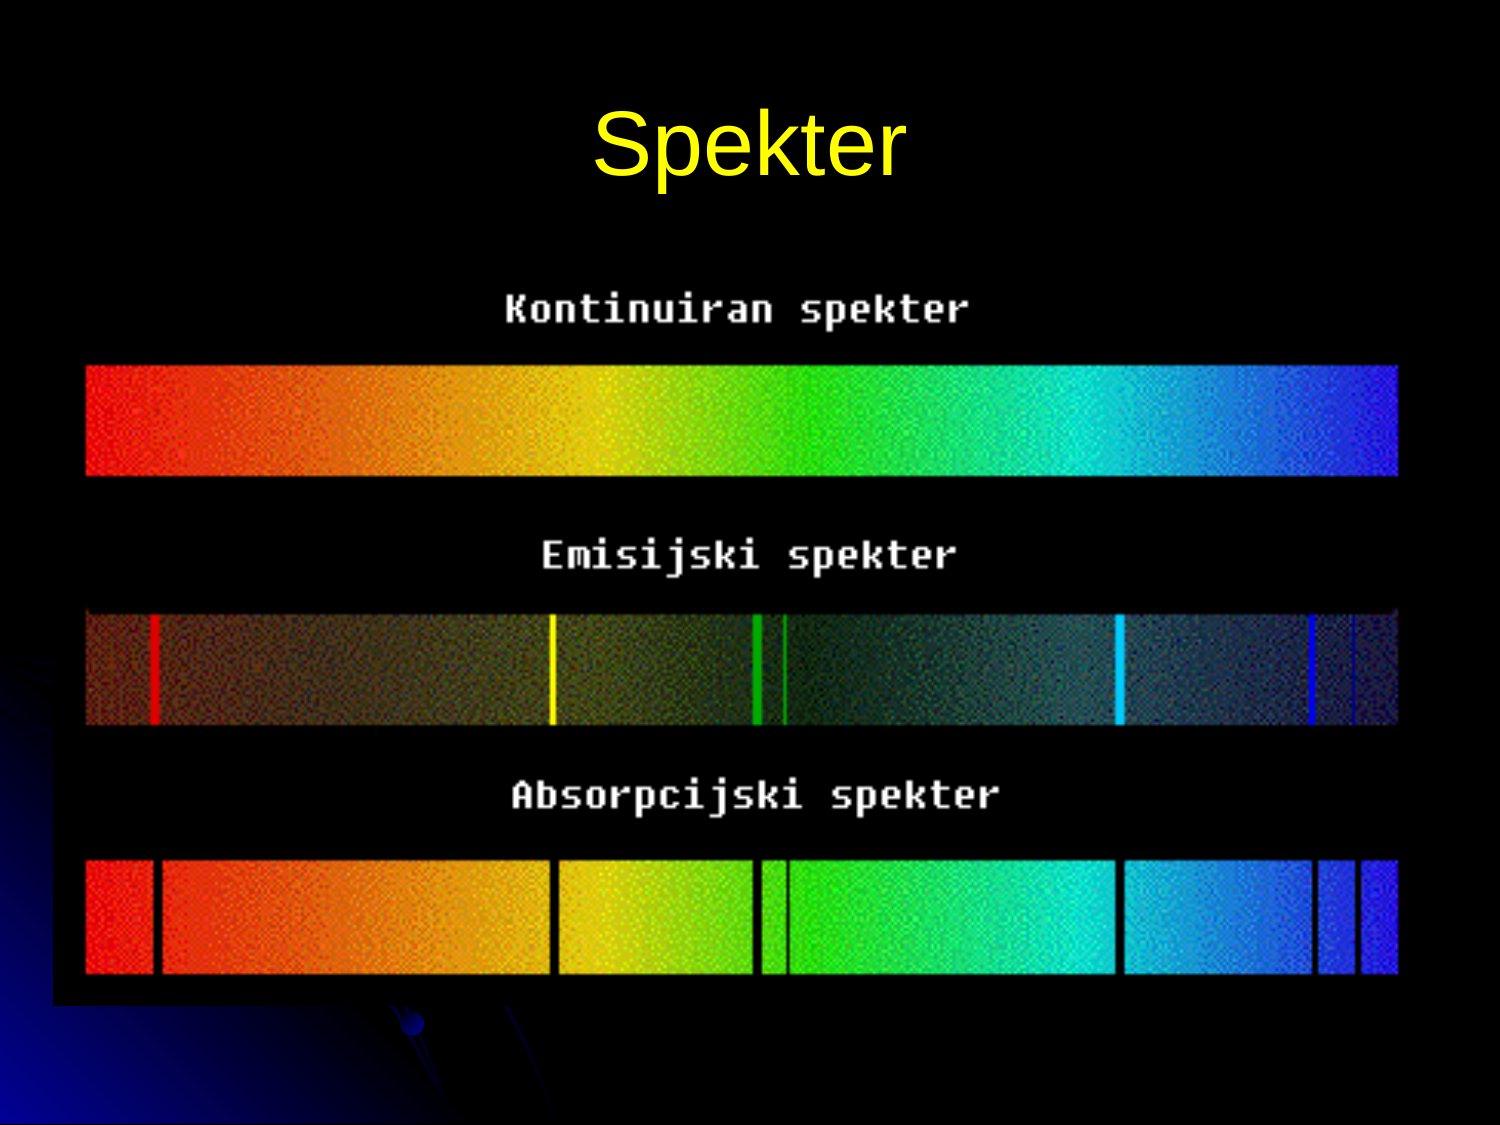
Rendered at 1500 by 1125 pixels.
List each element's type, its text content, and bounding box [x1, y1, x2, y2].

text_box [53, 268, 1436, 1006]
title Spekter [75, 45, 1426, 233]
